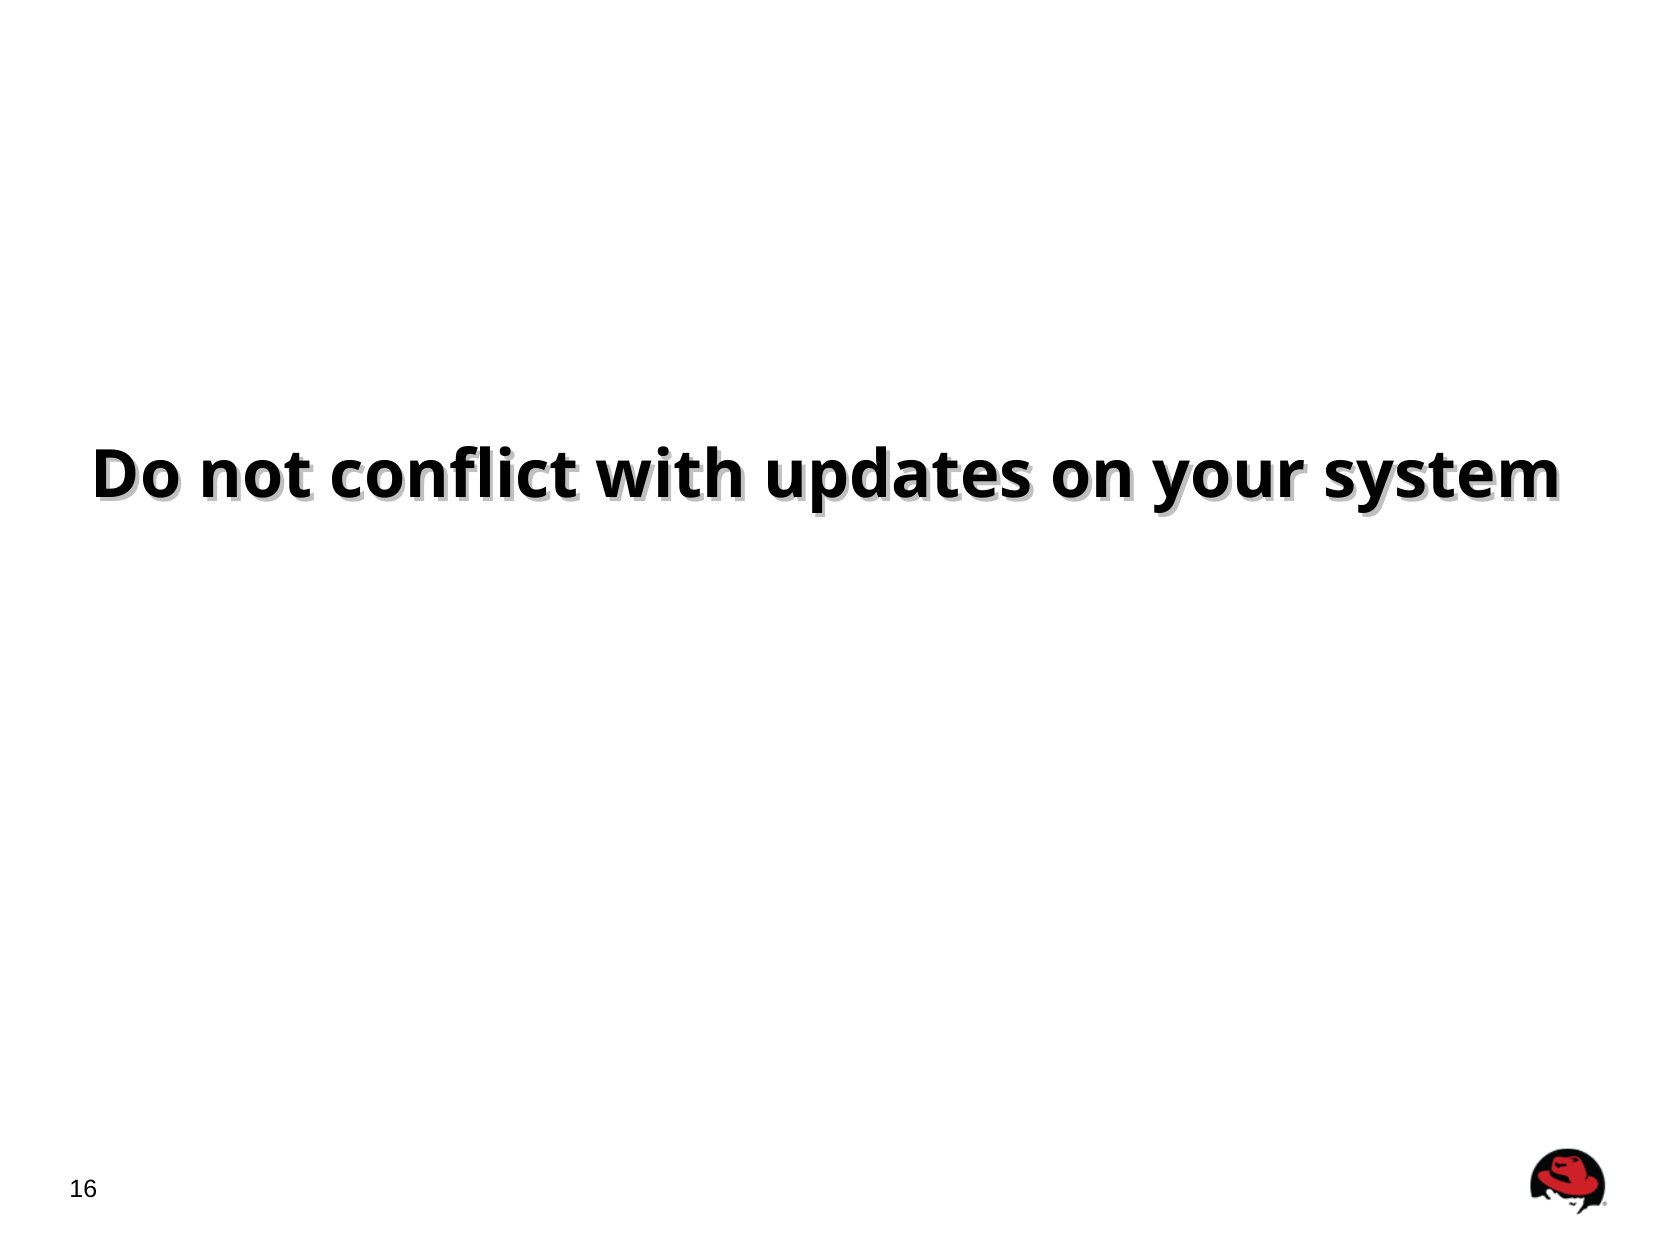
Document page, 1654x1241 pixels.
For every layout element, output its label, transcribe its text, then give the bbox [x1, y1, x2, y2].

subtitle Do not conflict with updates on your system [82, 37, 1571, 1039]
picture [1529, 1146, 1613, 1224]
